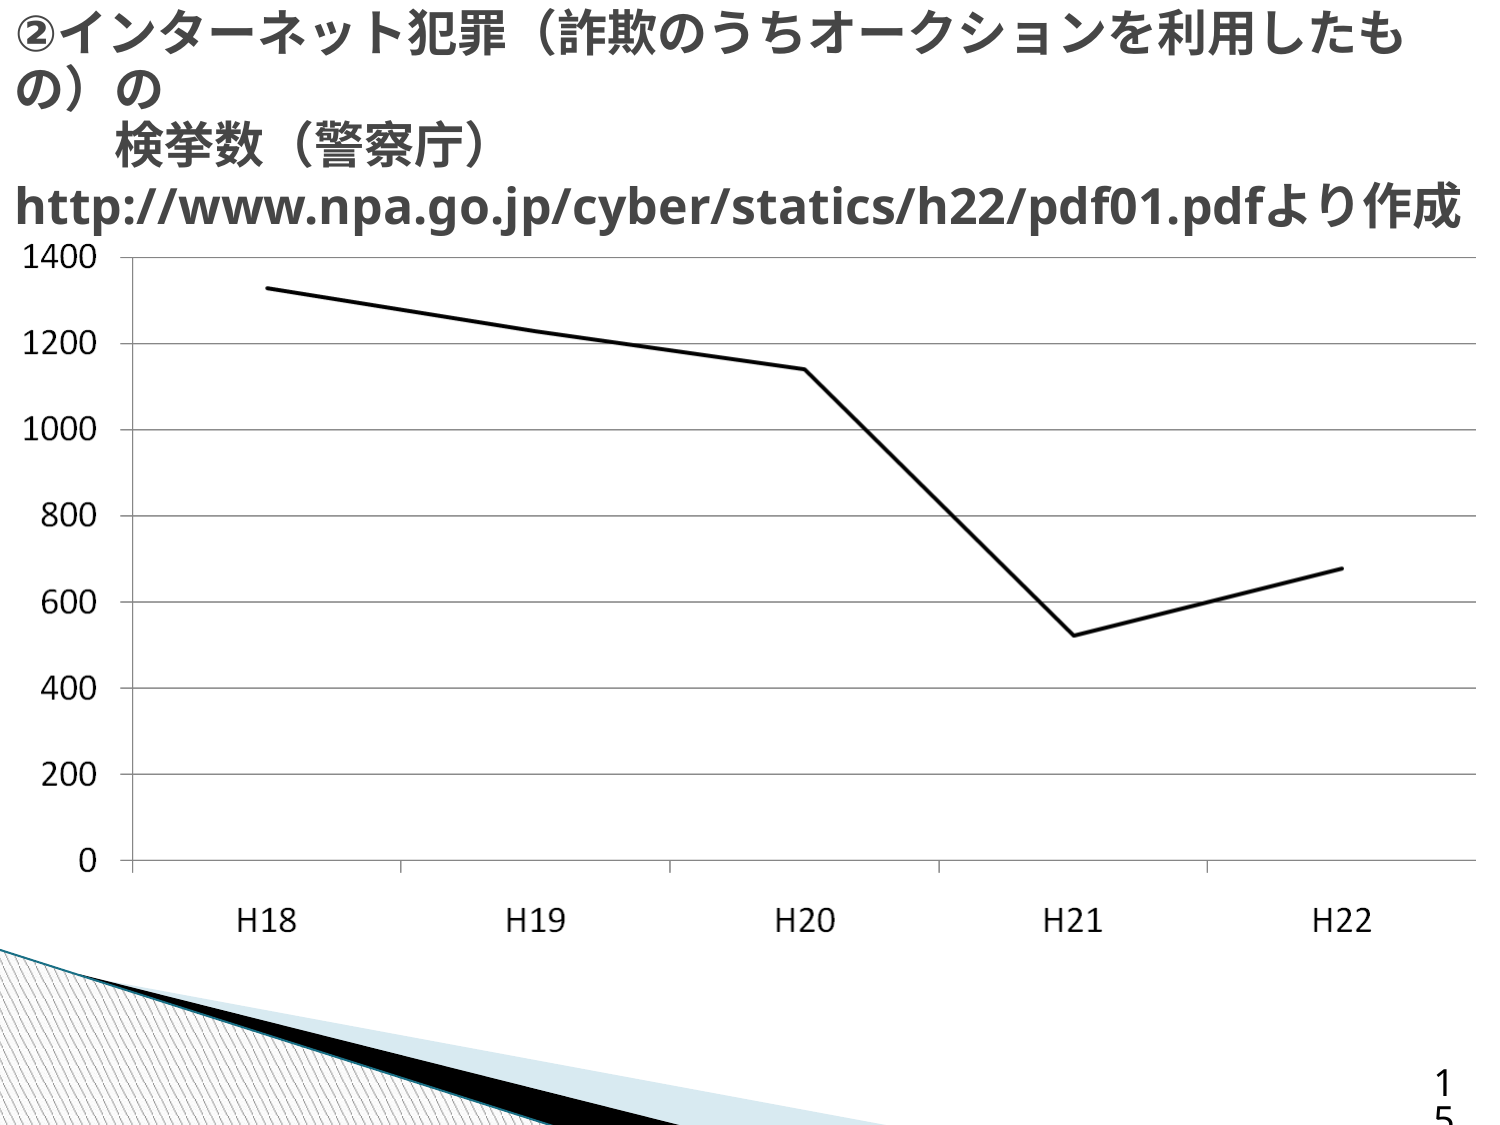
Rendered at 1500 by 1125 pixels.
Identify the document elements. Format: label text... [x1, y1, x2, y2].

title ②インターネット犯罪（詐欺のうちオークションを利用したもの）の 検挙数（警察庁）http://www.npa.go.jp/cyber/statics/h22/pdf01.pdfより作成 [0, 0, 1500, 282]
picture [0, 962, 543, 1125]
chart [0, 282, 1477, 962]
